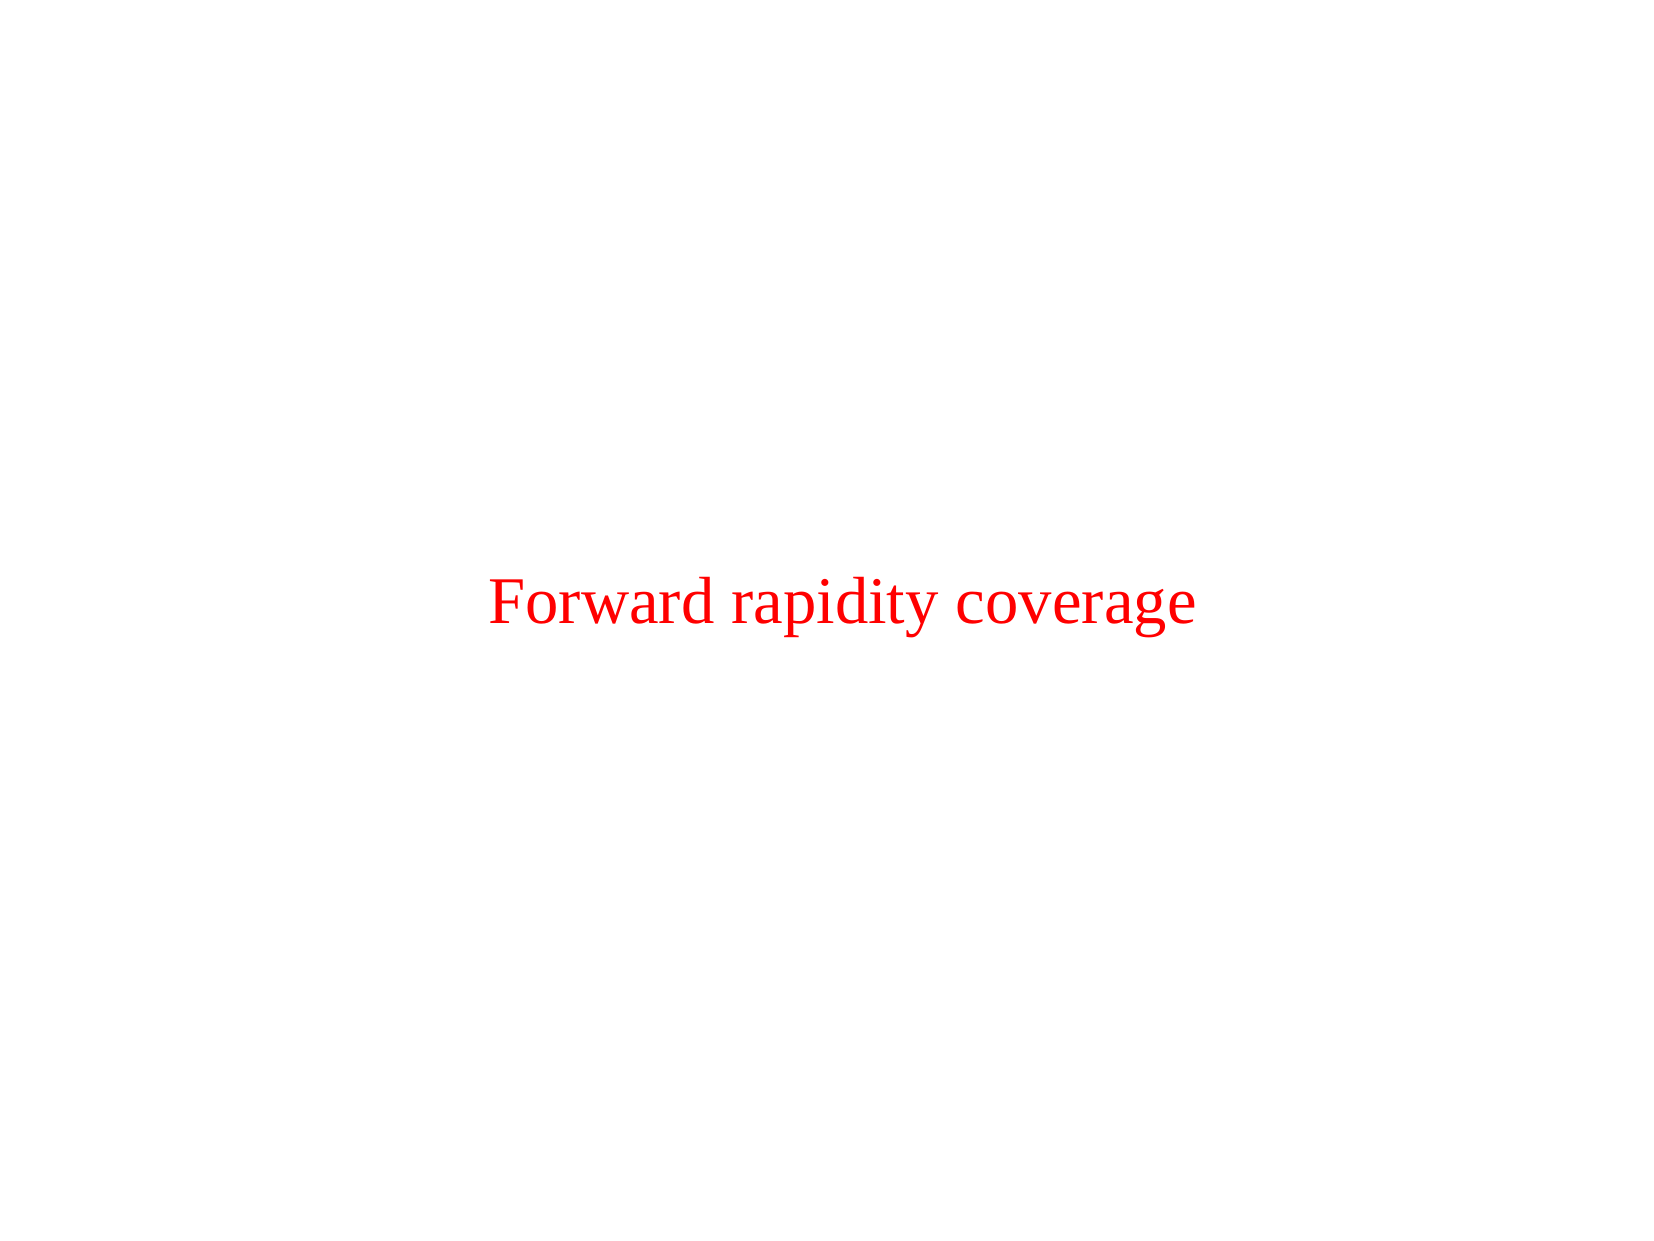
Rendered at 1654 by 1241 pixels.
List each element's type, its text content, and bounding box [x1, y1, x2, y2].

text_box Forward rapidity coverage [488, 564, 1196, 639]
